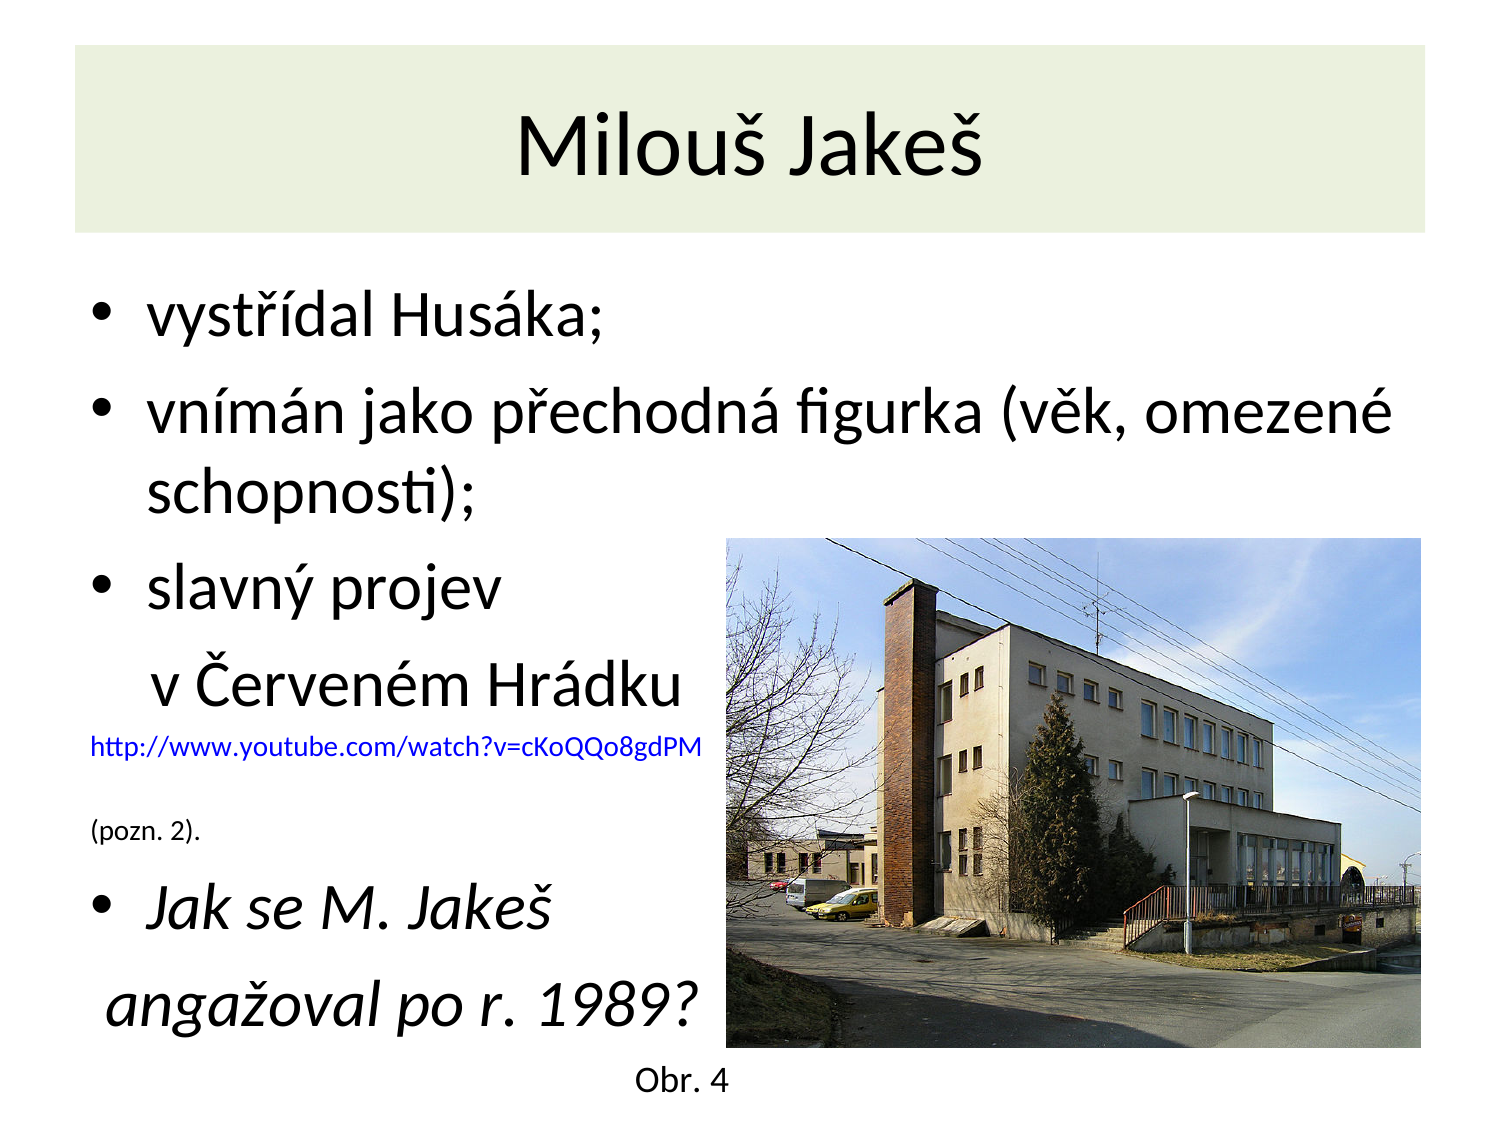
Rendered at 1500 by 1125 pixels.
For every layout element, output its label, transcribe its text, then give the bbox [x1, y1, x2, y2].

list vystřídal Husáka; vnímán jako přechodná figurka (věk, omezené schopnosti); slavný projev v Červeném Hrádku http://www.youtube.com/watch?v=cKoQQo8gdPM (pozn. 2). Jak se M. Jakeš angažoval po r. 1989? [75, 262, 1426, 1125]
text_box Obr. 4 [620, 1046, 762, 1108]
title Milouš Jakeš [75, 45, 1426, 233]
picture [726, 538, 1421, 1048]
